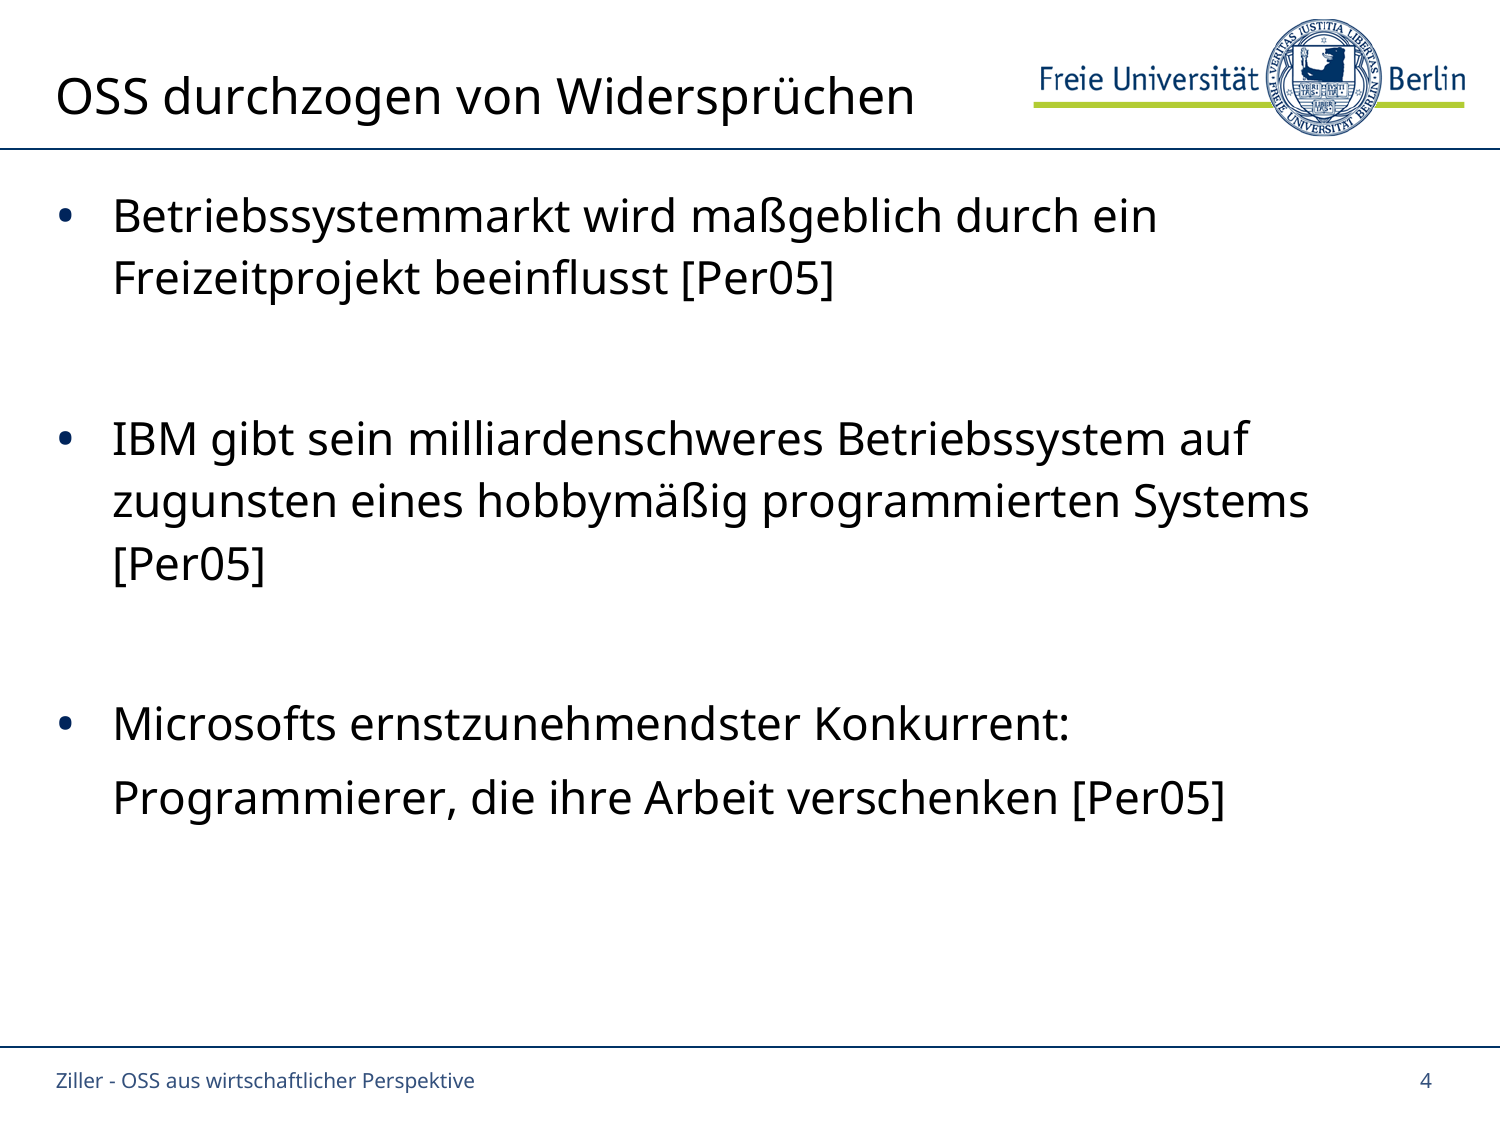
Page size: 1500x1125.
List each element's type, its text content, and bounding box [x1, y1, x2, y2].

title OSS durchzogen von Widersprüchen [41, 0, 1016, 138]
picture [1033, 19, 1470, 137]
list Betriebssystemmarkt wird maßgeblich durch ein Freizeitprojekt beeinflusst [Per05] IBM gibt sein milliardenschweres Betriebssystem auf zugunsten eines hobbymäßig programmierten Systems [Per05] Microsofts ernstzunehmendster Konkurrent: Programmierer, die ihre Arbeit verschenken [Per05] [41, 175, 1447, 1039]
